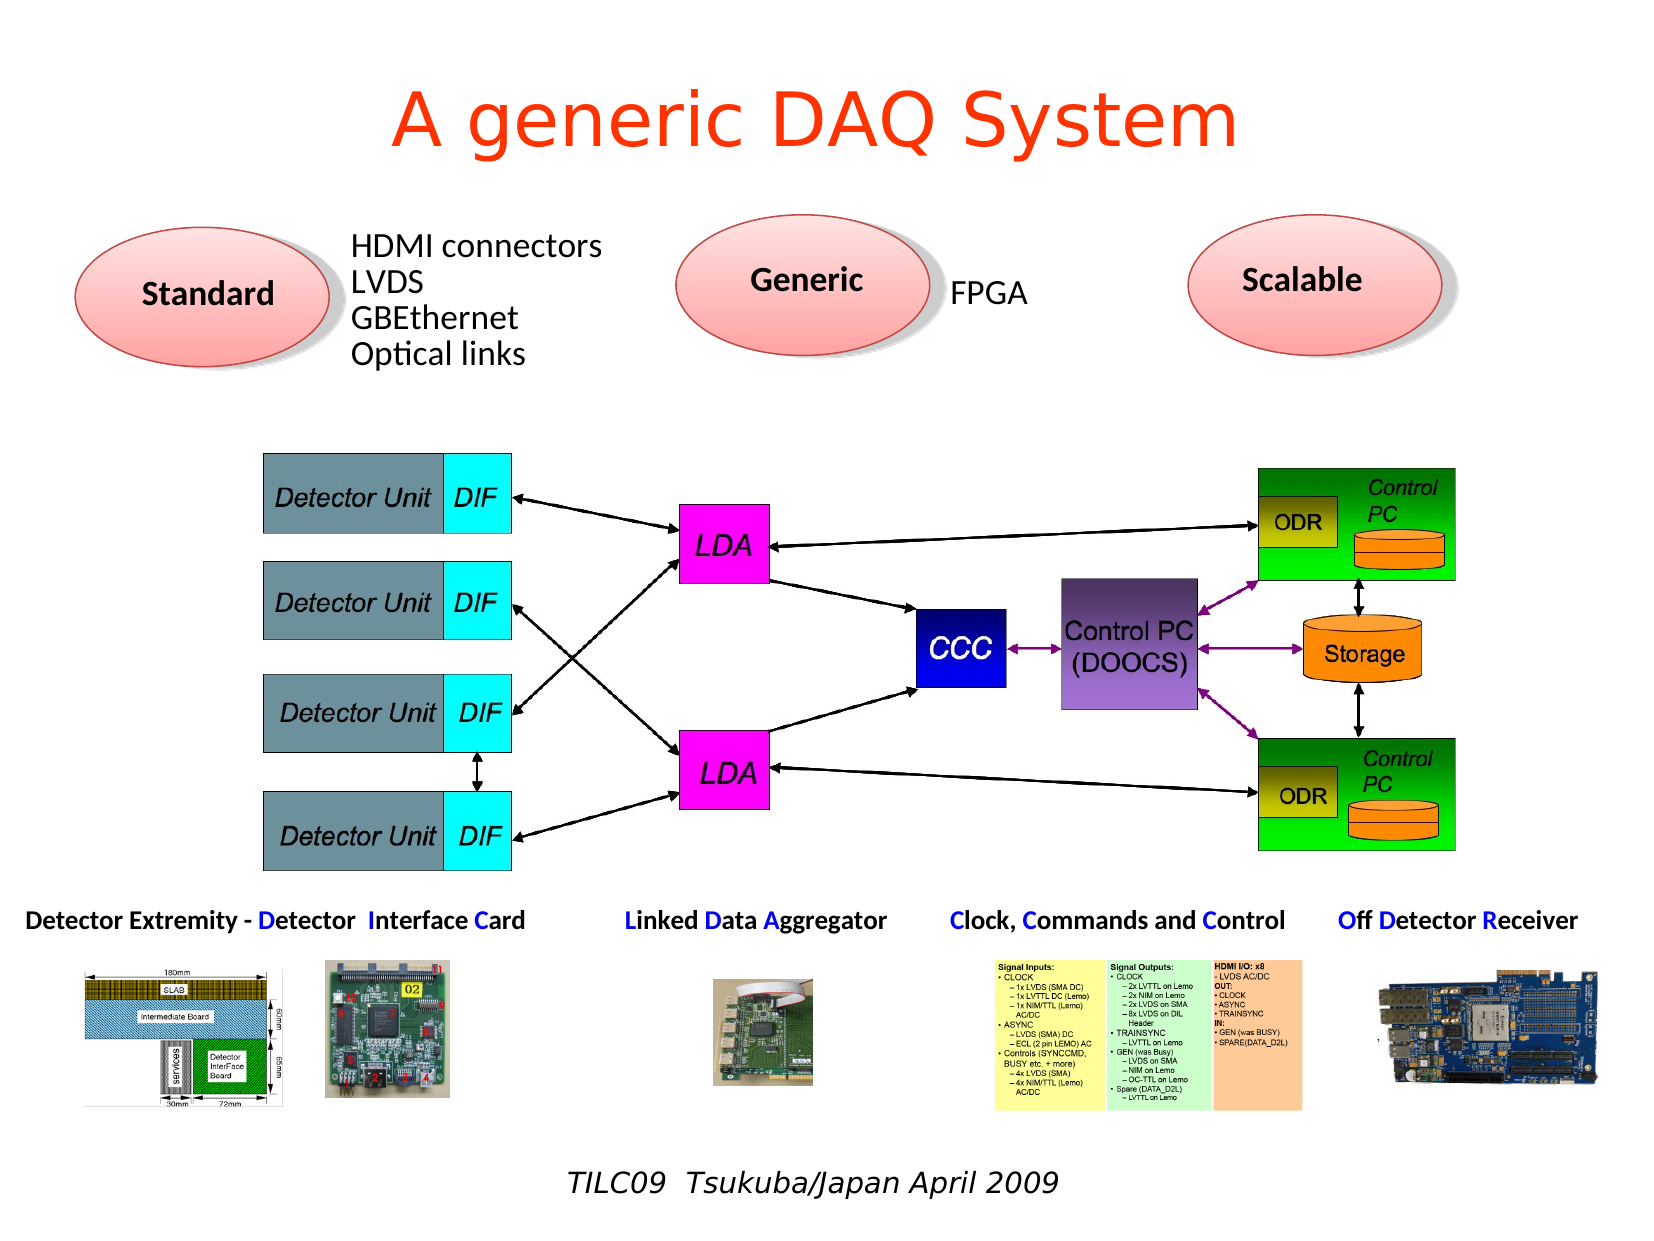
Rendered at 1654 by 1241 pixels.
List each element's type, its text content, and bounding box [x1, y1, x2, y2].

text_box [1188, 214, 1442, 356]
picture [84, 969, 283, 1107]
text_box [75, 227, 330, 367]
text_box HDMI connectors LVDS GBEthernet Optical links [350, 214, 618, 391]
picture [713, 979, 813, 1086]
picture [1377, 970, 1600, 1086]
text_box Linked Data Aggregator [624, 897, 940, 948]
text_box FPGA [950, 253, 1054, 374]
text_box Detector Extremity - Detector Interface Card [25, 897, 600, 948]
text_box Generic [750, 252, 902, 313]
text_box Clock, Commands and Control [949, 897, 1338, 948]
picture [325, 960, 450, 1098]
picture [994, 959, 1303, 1111]
text_box [675, 214, 930, 356]
picture [263, 453, 1456, 871]
text_box Off Detector Receiver [1338, 897, 1630, 948]
text_box Standard [141, 266, 313, 328]
text_box A generic DAQ System [4, 44, 1629, 198]
text_box Scalable [1242, 253, 1401, 313]
